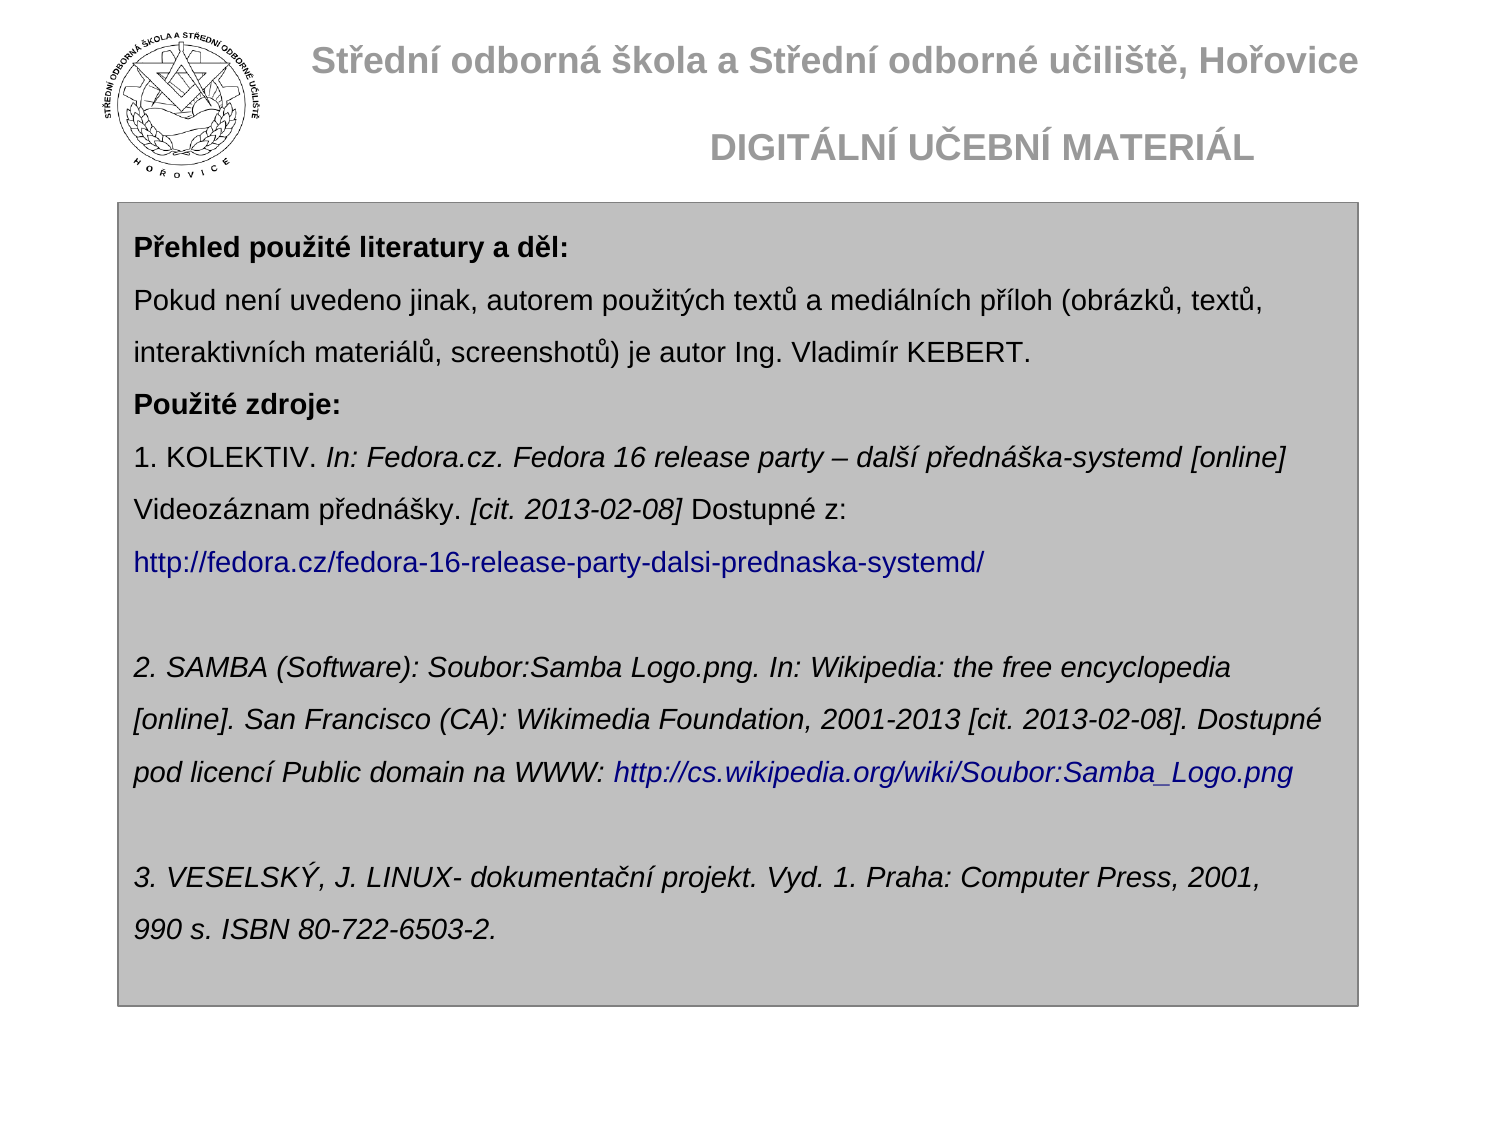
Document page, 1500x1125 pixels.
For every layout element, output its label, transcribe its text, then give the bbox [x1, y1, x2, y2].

text_box Přehled použité literatury a děl: Pokud není uvedeno jinak, autorem použitých textů a mediálních příloh (obrázků, textů, interaktivních materiálů, screenshotů) je autor Ing. Vladimír KEBERT. Použité zdroje: 1. KOLEKTIV. In: Fedora.cz. Fedora 16 release party – další přednáška-systemd [online] Videozáznam přednášky. [cit. 2013-02-08] Dostupné z:http://fedora.cz/fedora-16-release-party-dalsi-prednaska-systemd/ 2. SAMBA (Software): Soubor:Samba Logo.png. In: Wikipedia: the free encyclopedia [online]. San Francisco (CA): Wikimedia Foundation, 2001-2013 [cit. 2013-02-08]. Dostupné pod licencí Public domain na WWW: http://cs.wikipedia.org/wiki/Soubor:Samba_Logo.png 3. VESELSKÝ, J. LINUX- dokumentační projekt. Vyd. 1. Praha: Computer Press, 2001, 990 s. ISBN 80-722-6503-2. [117, 202, 1359, 1007]
picture [102, 31, 260, 178]
